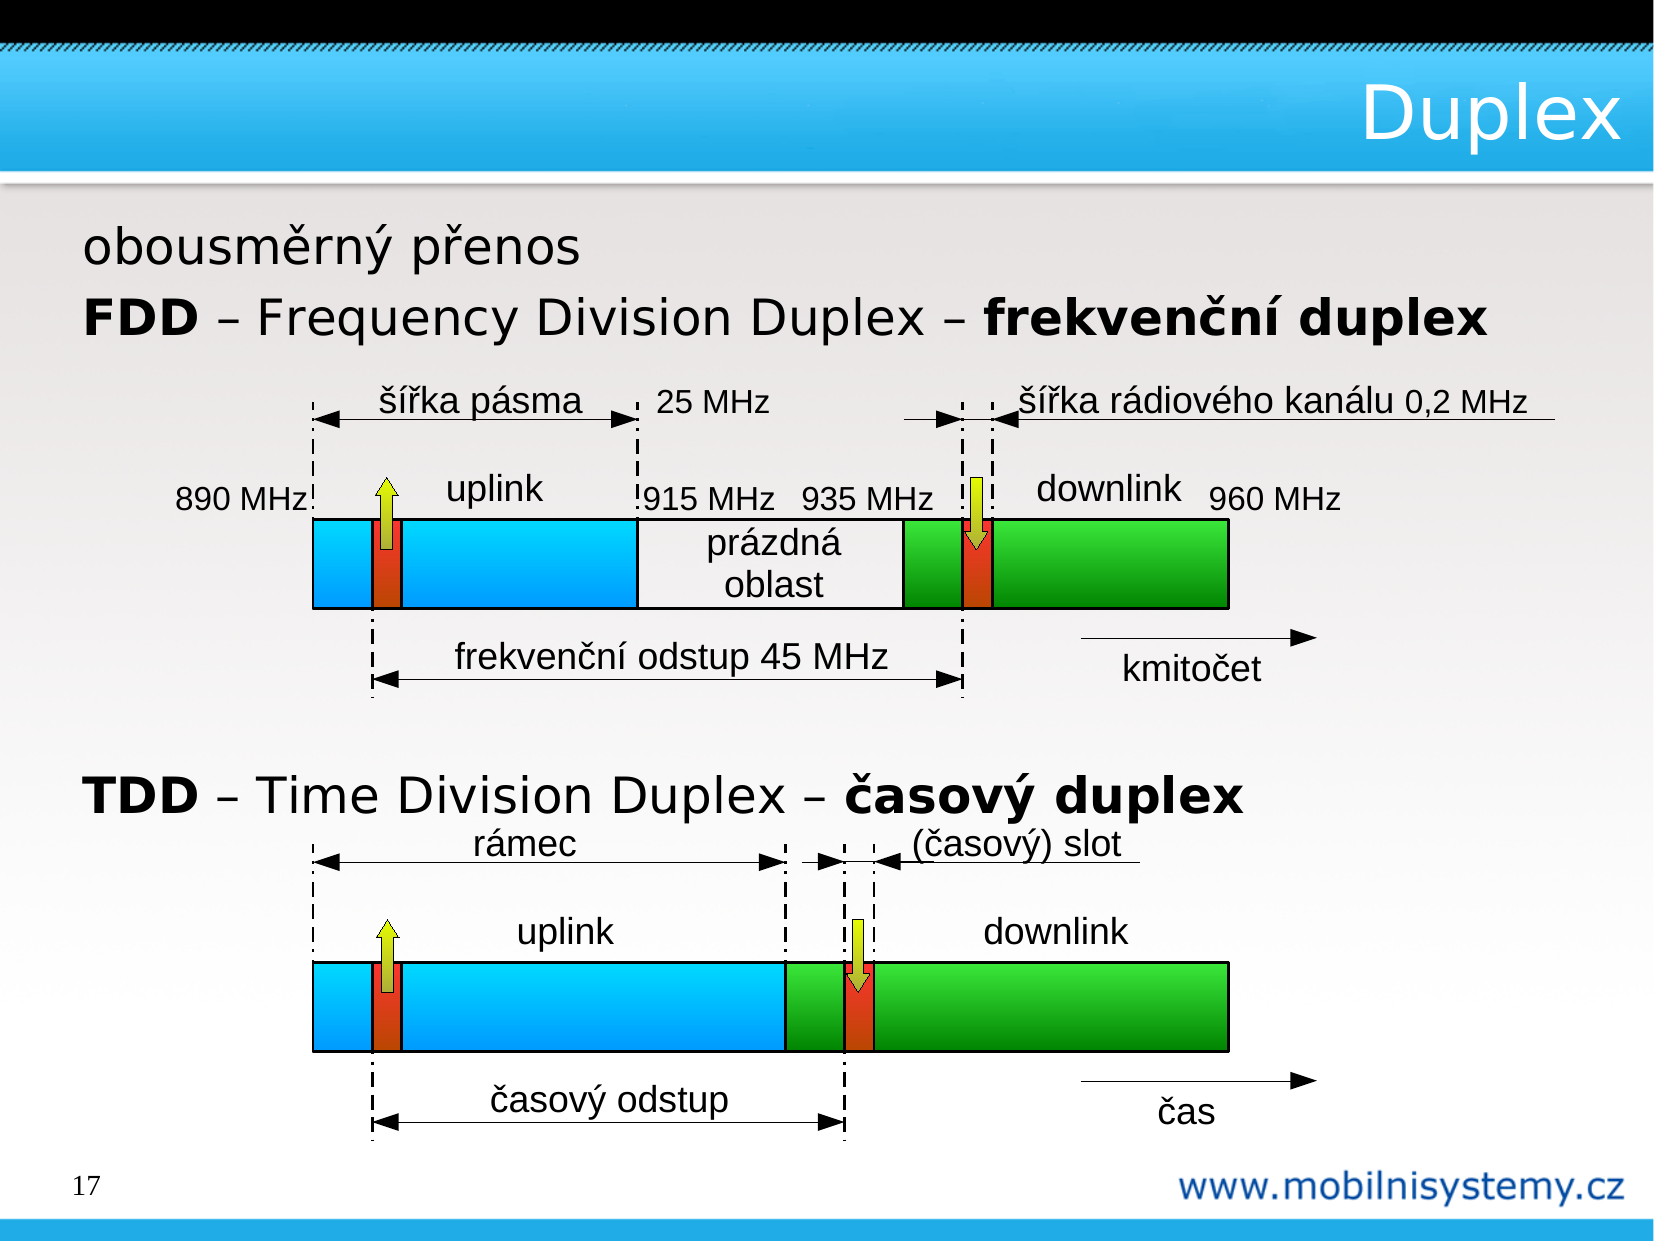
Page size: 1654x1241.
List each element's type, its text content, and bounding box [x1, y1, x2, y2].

text_box 935 MHz [786, 473, 950, 531]
text_box časový odstup [475, 1093, 745, 1128]
title Duplex [29, 49, 1625, 178]
text_box [312, 477, 638, 609]
text_box kmitočet [1107, 639, 1277, 697]
list obousměrný přenos FDD – Frequency Division Duplex – frekvenční duplex TDD – Time Division Duplex – časový duplex [64, 218, 1565, 1093]
text_box frekvenční odstup 45 MHz [439, 628, 905, 686]
text_box 960 MHz [1193, 473, 1357, 531]
text_box šířka rádiového kanálu 0,2 MHz [1003, 372, 1544, 430]
text_box downlink [1021, 460, 1196, 518]
text_box čas [1142, 1093, 1231, 1140]
text_box šířka pásma 25 MHz [363, 372, 786, 429]
text_box 890 MHz [160, 473, 324, 531]
text_box prázdná oblast [691, 531, 857, 613]
text_box uplink [431, 460, 559, 518]
text_box 915 MHz [627, 473, 786, 531]
text_box [903, 477, 1229, 609]
picture [0, 0, 1654, 1241]
